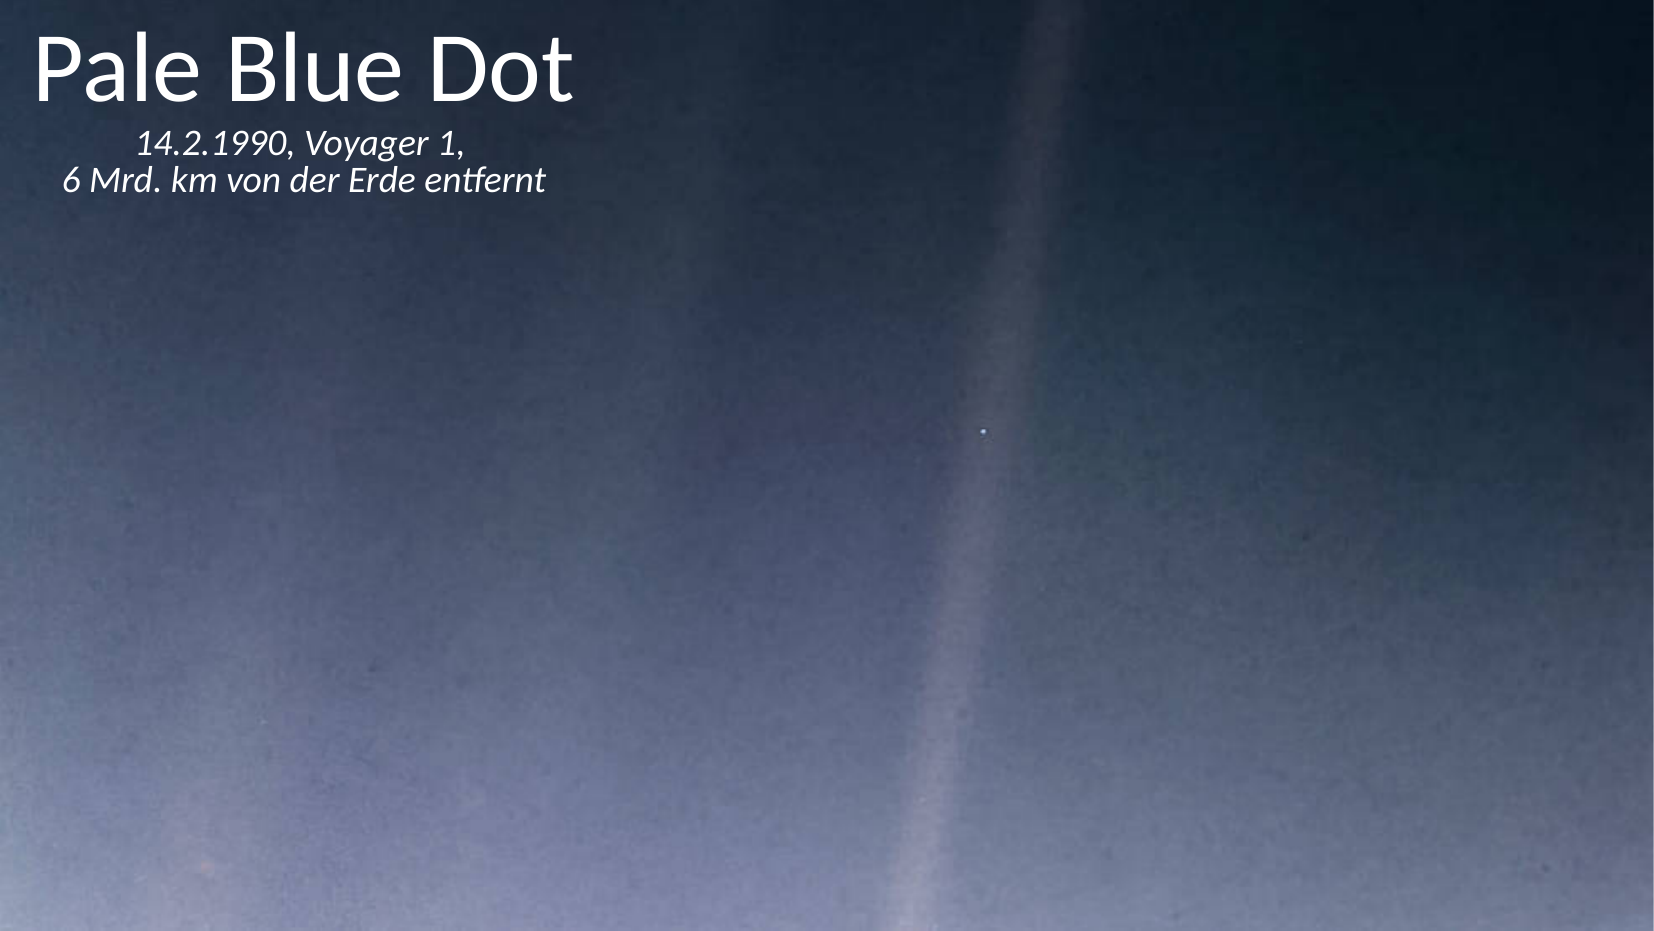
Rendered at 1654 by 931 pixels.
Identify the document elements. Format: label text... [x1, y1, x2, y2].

picture [0, 0, 1654, 931]
title Pale Blue Dot 14.2.1990, Voyager 1, 6 Mrd. km von der Erde entfernt [23, 5, 585, 223]
